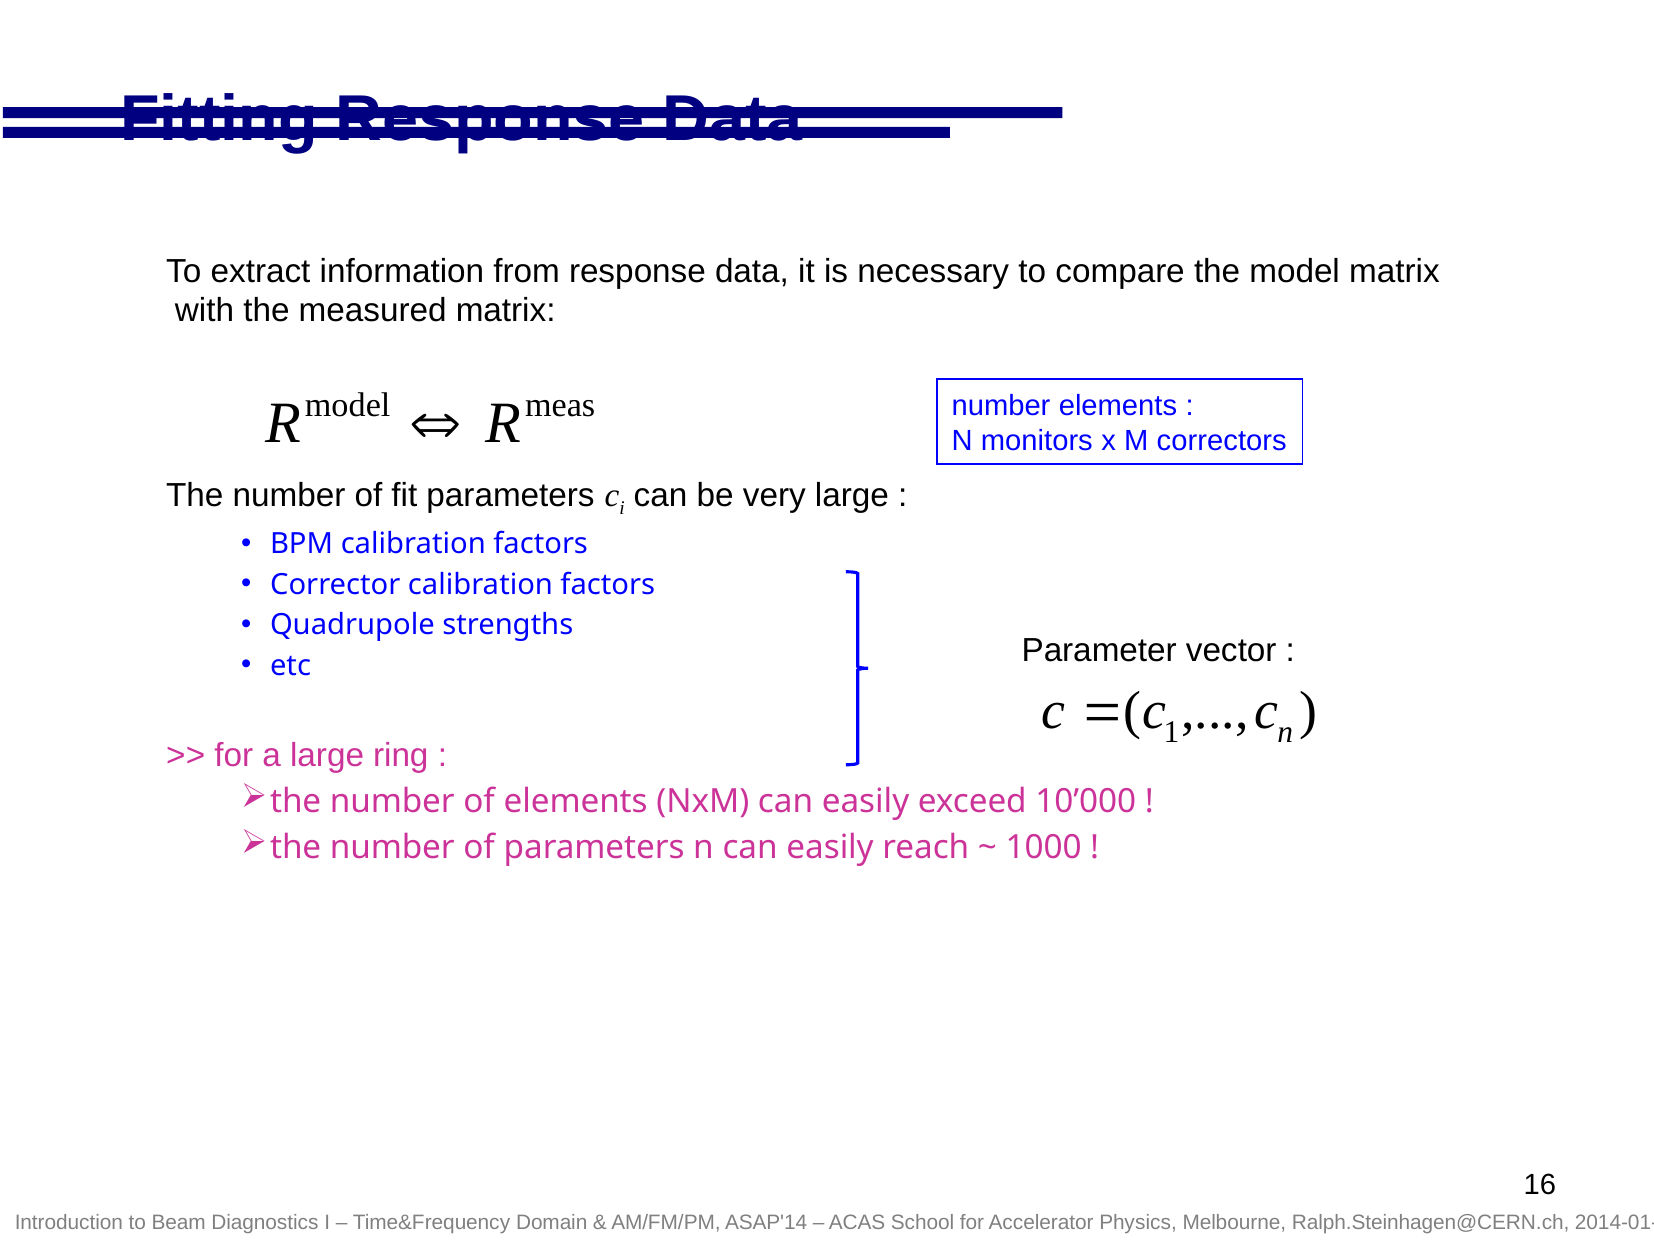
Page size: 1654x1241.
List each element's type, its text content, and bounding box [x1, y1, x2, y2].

text_box <number> [1184, 1157, 1571, 1216]
chart [254, 378, 607, 457]
chart [1033, 675, 1329, 756]
title Fitting Response Data [82, 49, 1558, 180]
text_box number elements : N monitors x M correctors [936, 378, 1303, 465]
text_box To extract information from response data, it is necessary to compare the model matrix with the measured matrix: The number of fit parameters ci can be very large : BPM calibration factors Corrector calibration factors Quadrupole strengths etc >> for a large ring : the number of elements (NxM) can easily exceed 10’000 ! the number of parameters n can easily reach ~ 1000 ! [151, 241, 1516, 874]
text_box Parameter vector : [971, 619, 1311, 676]
